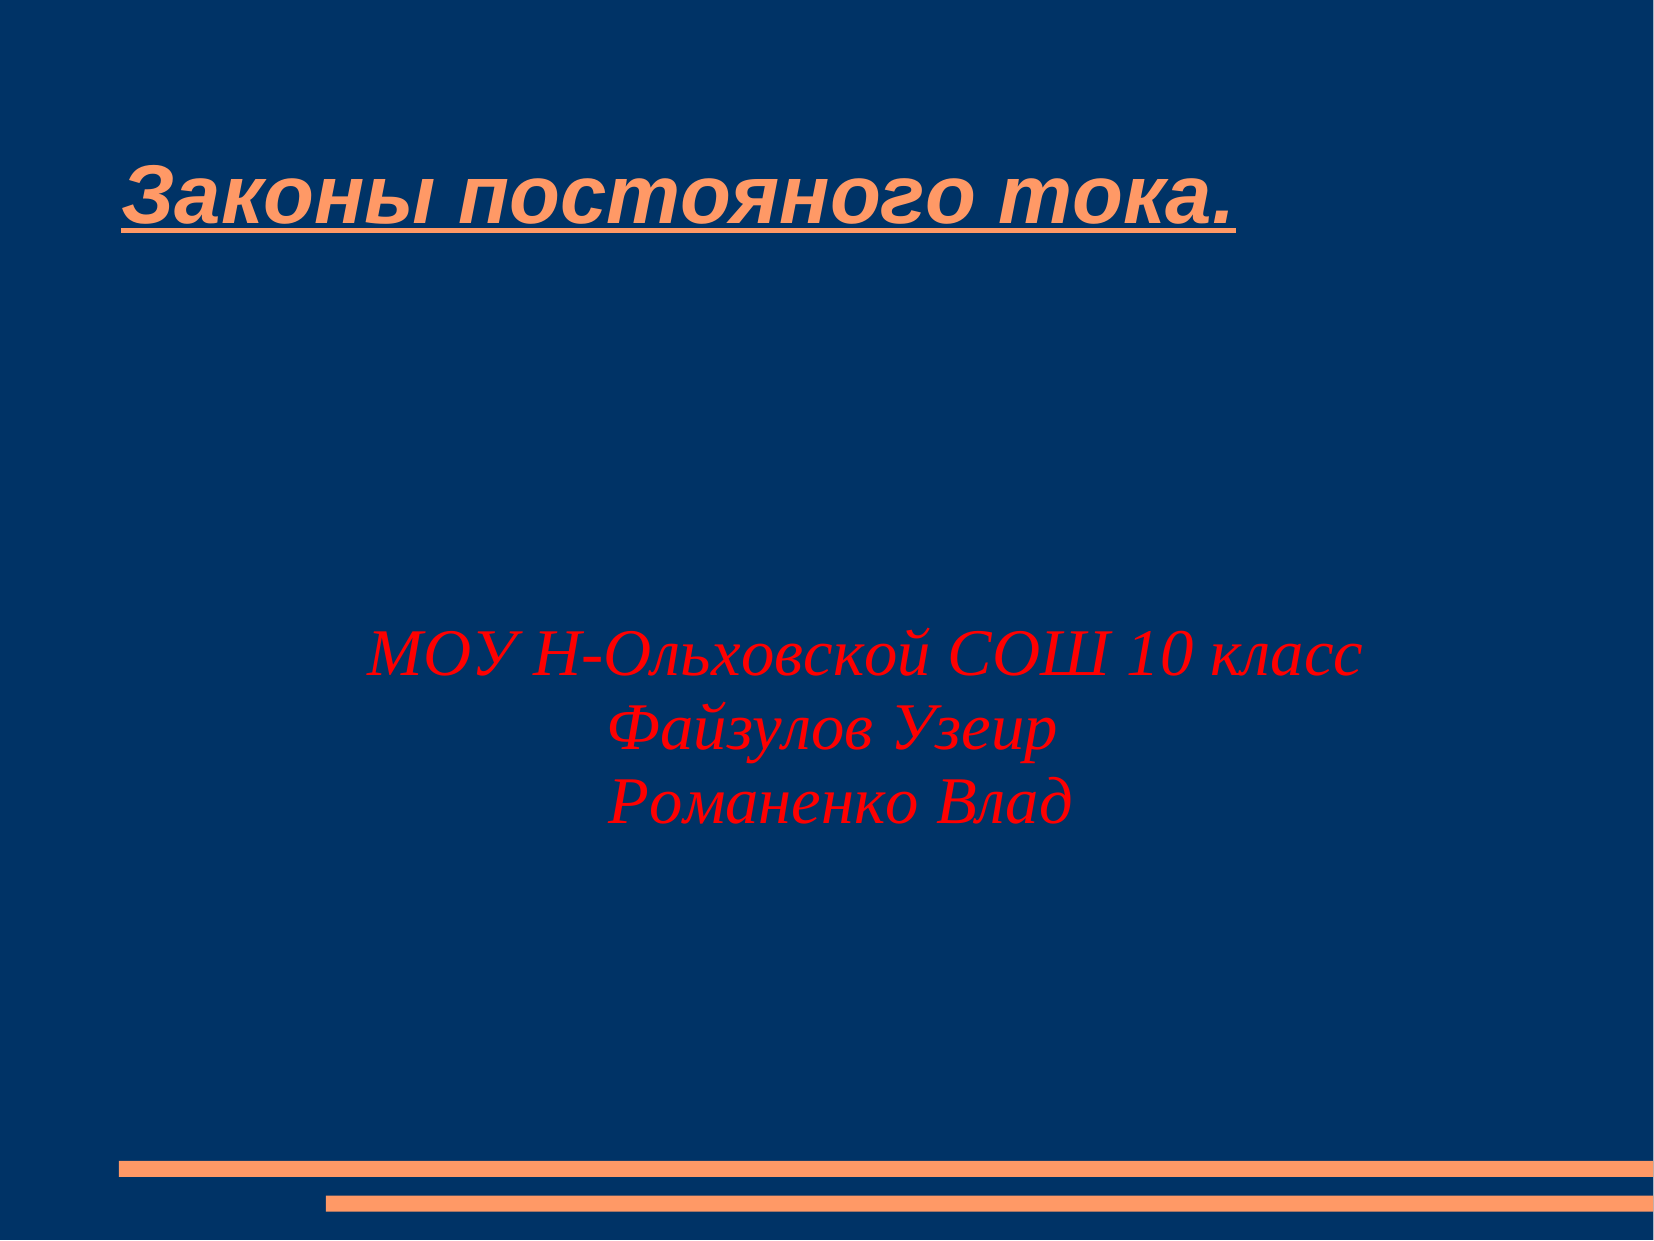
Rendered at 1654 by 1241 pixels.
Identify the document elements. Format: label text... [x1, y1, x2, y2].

title Законы постояного тока. [121, 91, 1534, 299]
subtitle МОУ Н-Ольховской СОШ 10 класс Файзулов Узеир Романенко Влад [121, 322, 1561, 1133]
